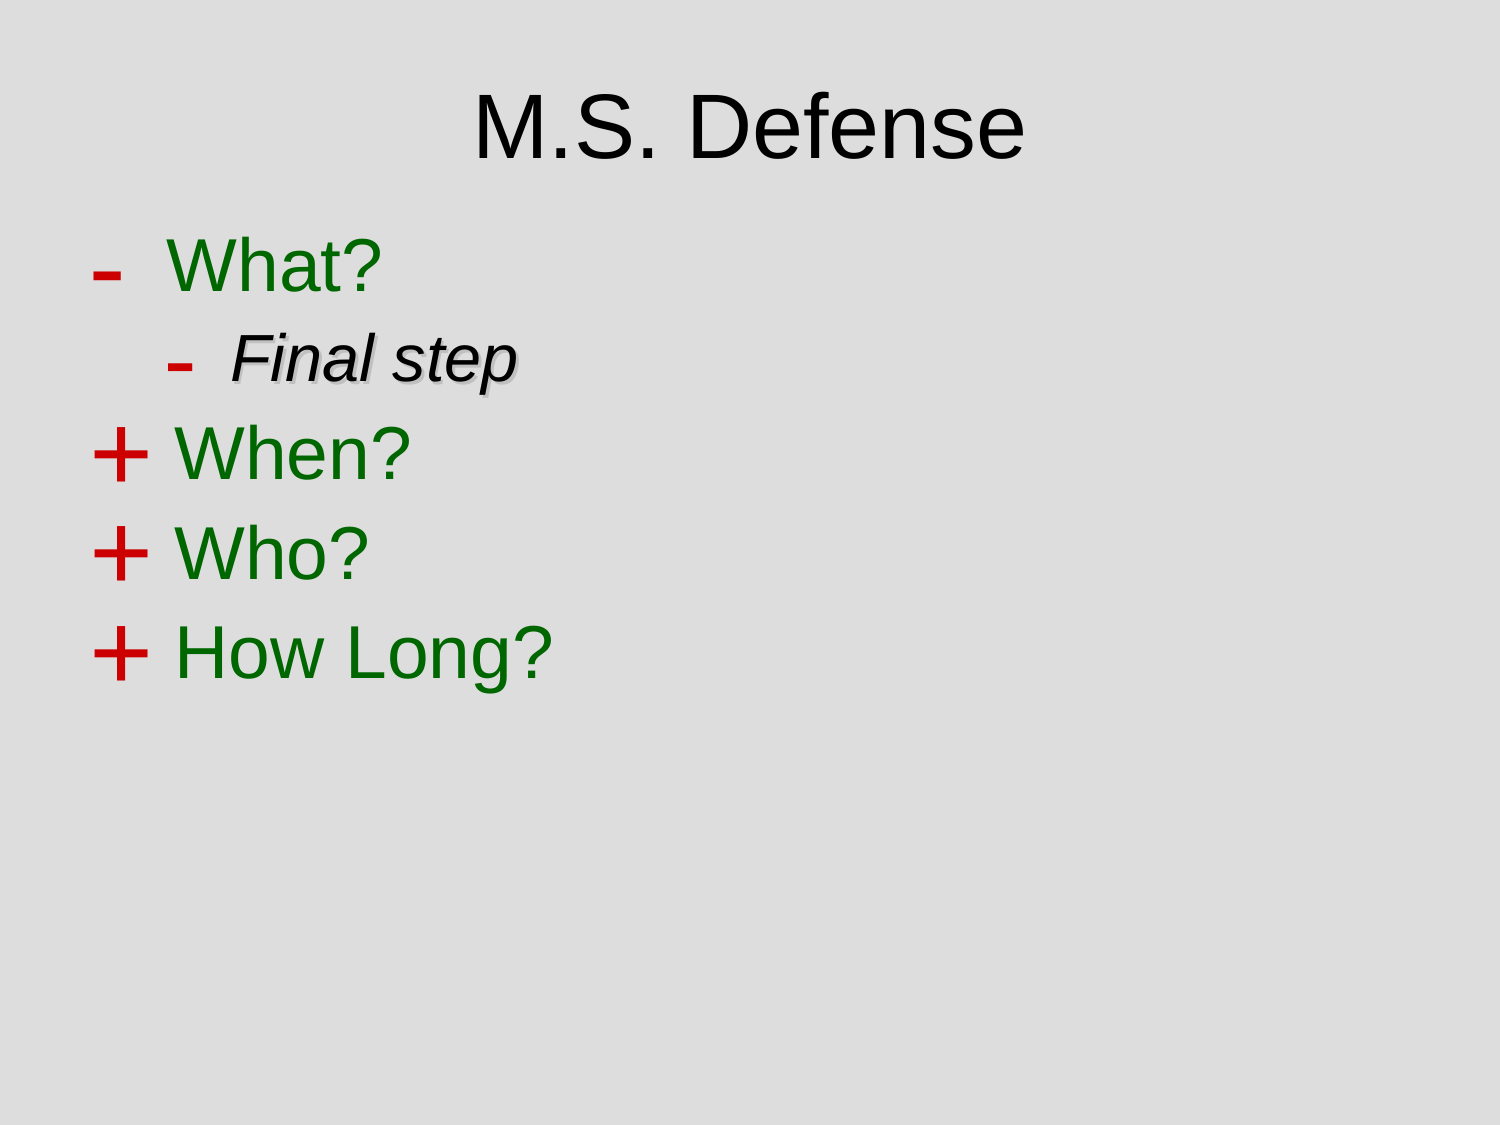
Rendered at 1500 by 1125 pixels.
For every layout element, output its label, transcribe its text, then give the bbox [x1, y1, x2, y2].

list What? Final step When? Who? How Long? [75, 218, 1426, 1042]
title M.S. Defense [75, 45, 1426, 198]
